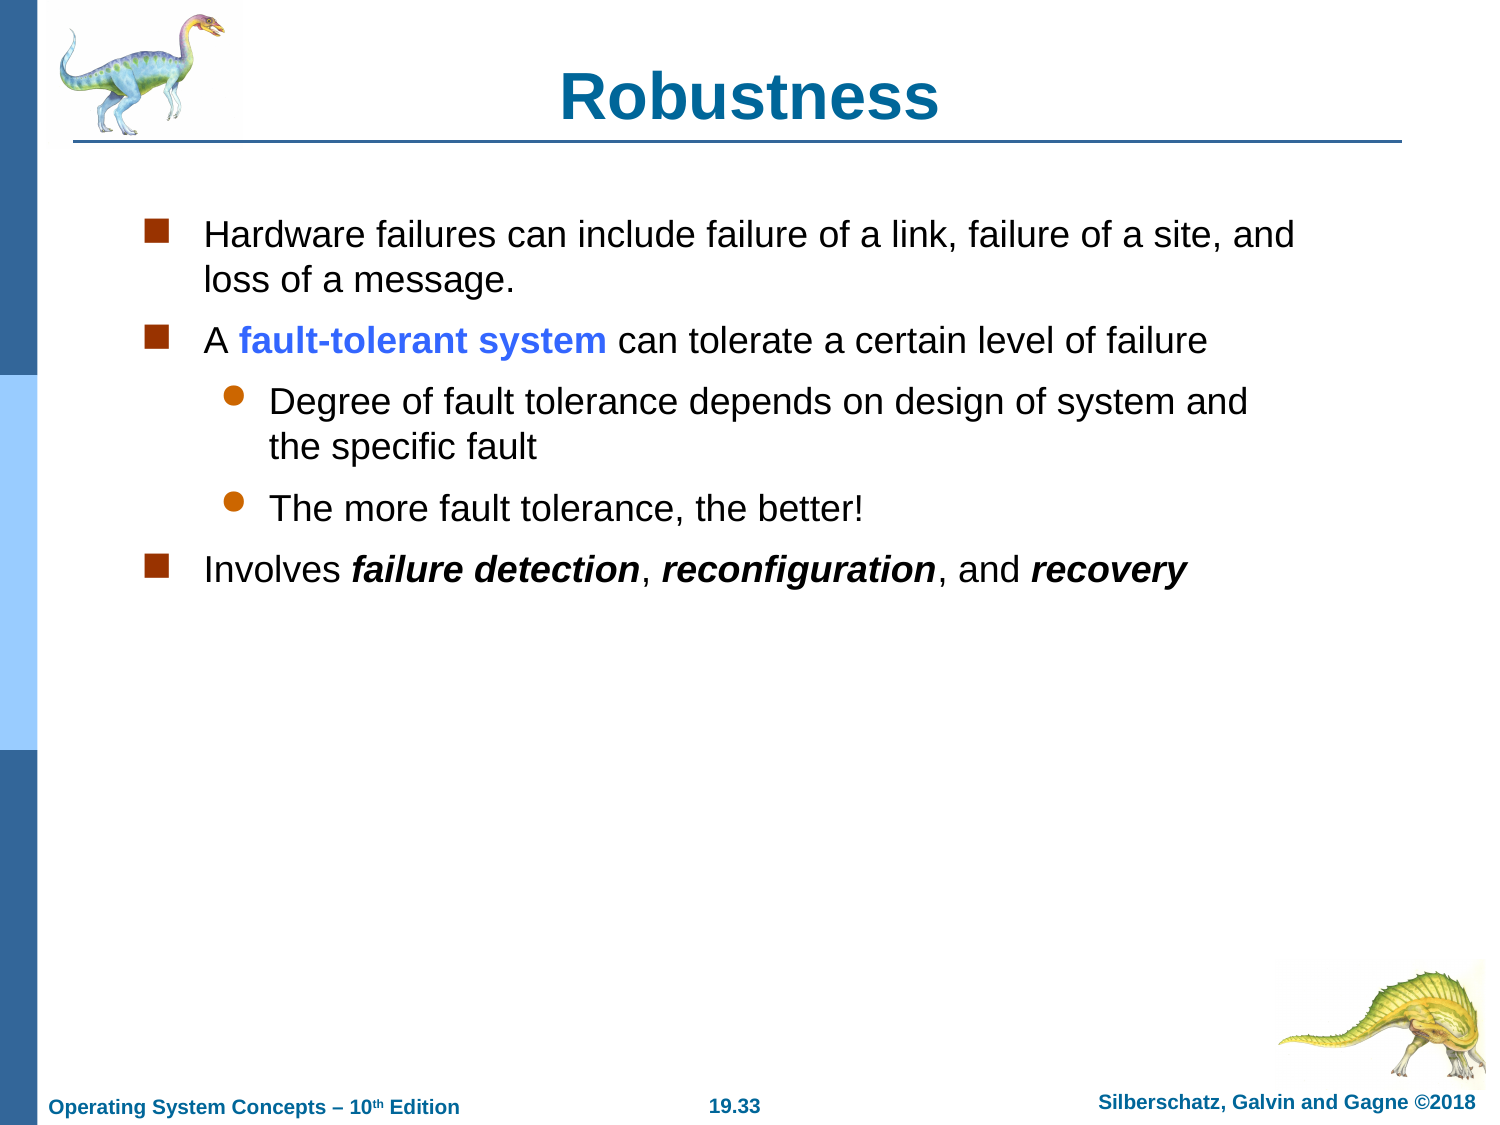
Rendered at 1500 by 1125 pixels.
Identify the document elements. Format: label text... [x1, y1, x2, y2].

picture [1275, 959, 1486, 1090]
picture [1415, 1094, 1423, 1099]
list Hardware failures can include failure of a link, failure of a site, and loss of a message. A fault-tolerant system can tolerate a certain level of failure Degree of fault tolerance depends on design of system and the specific fault The more fault tolerance, the better! Involves failure detection, reconfiguration, and recovery [132, 202, 1325, 946]
picture [46, 0, 243, 149]
title Robustness [75, 45, 1426, 141]
